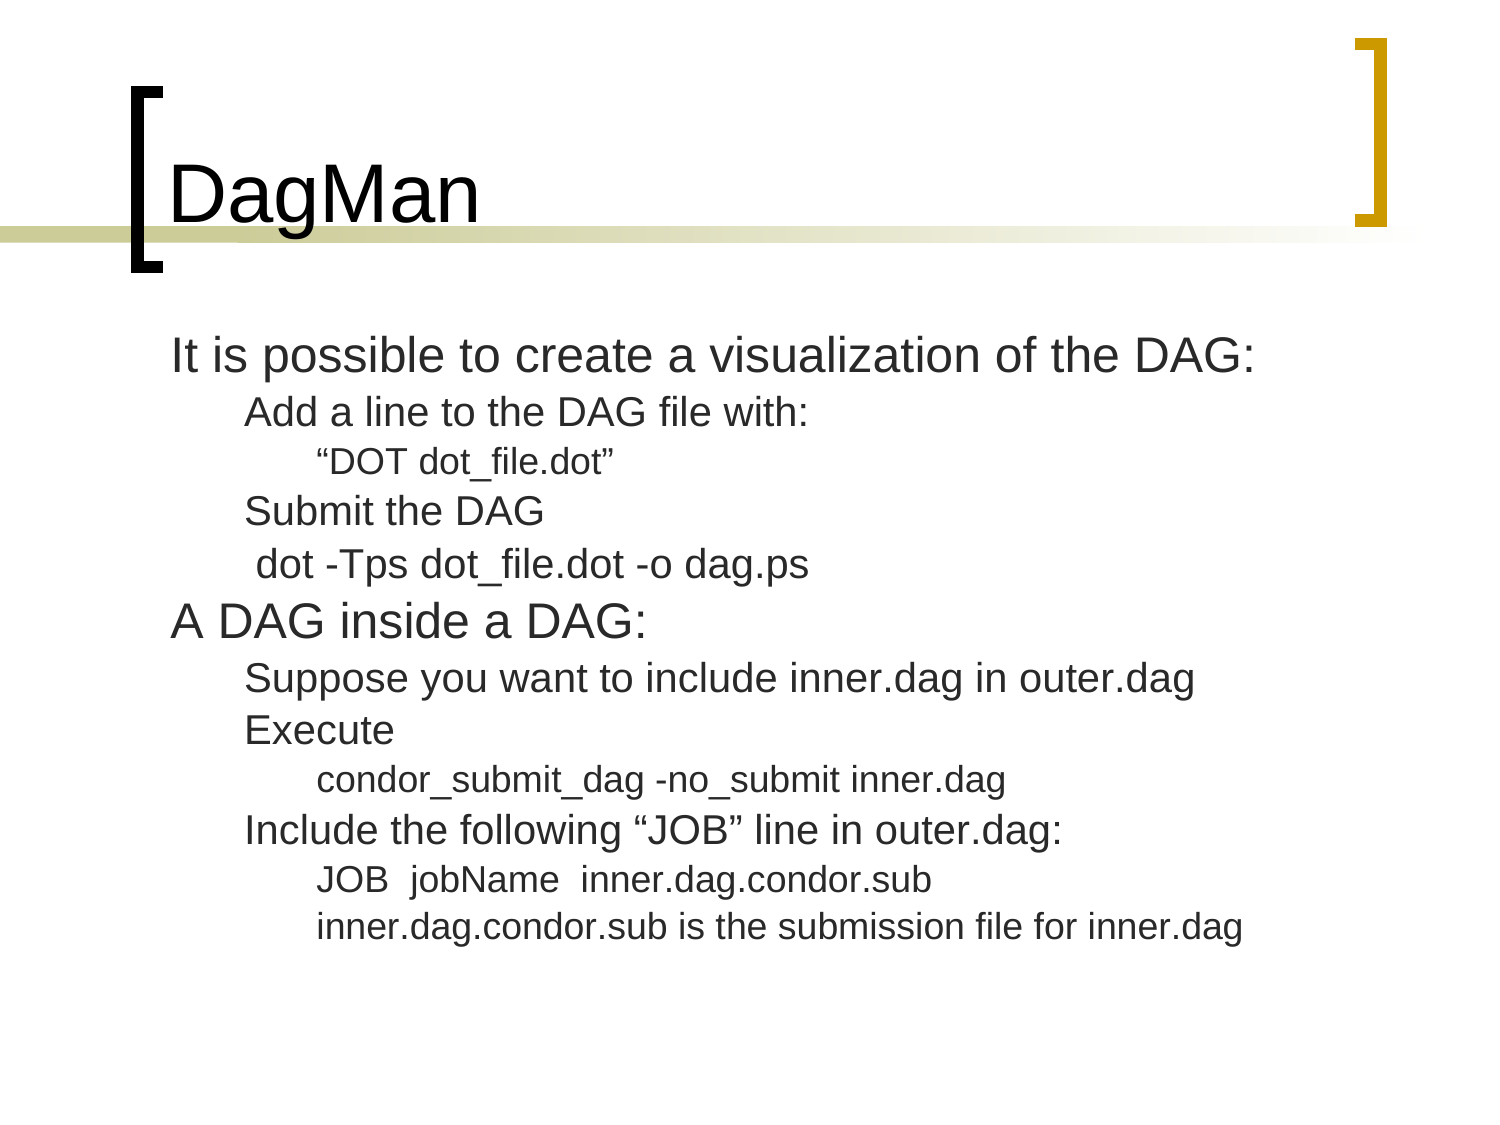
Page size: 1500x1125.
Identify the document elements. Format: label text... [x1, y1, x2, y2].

title DagMan [152, 15, 1328, 248]
list It is possible to create a visualization of the DAG: Add a line to the DAG file with: “DOT dot_file.dot” Submit the DAG dot -Tps dot_file.dot -o dag.ps A DAG inside a DAG: Suppose you want to include inner.dag in outer.dag Execute condor_submit_dag -no_submit inner.dag Include the following “JOB” line in outer.dag: JOB jobName inner.dag.condor.sub inner.dag.condor.sub is the submission file for inner.dag [155, 324, 1413, 1125]
